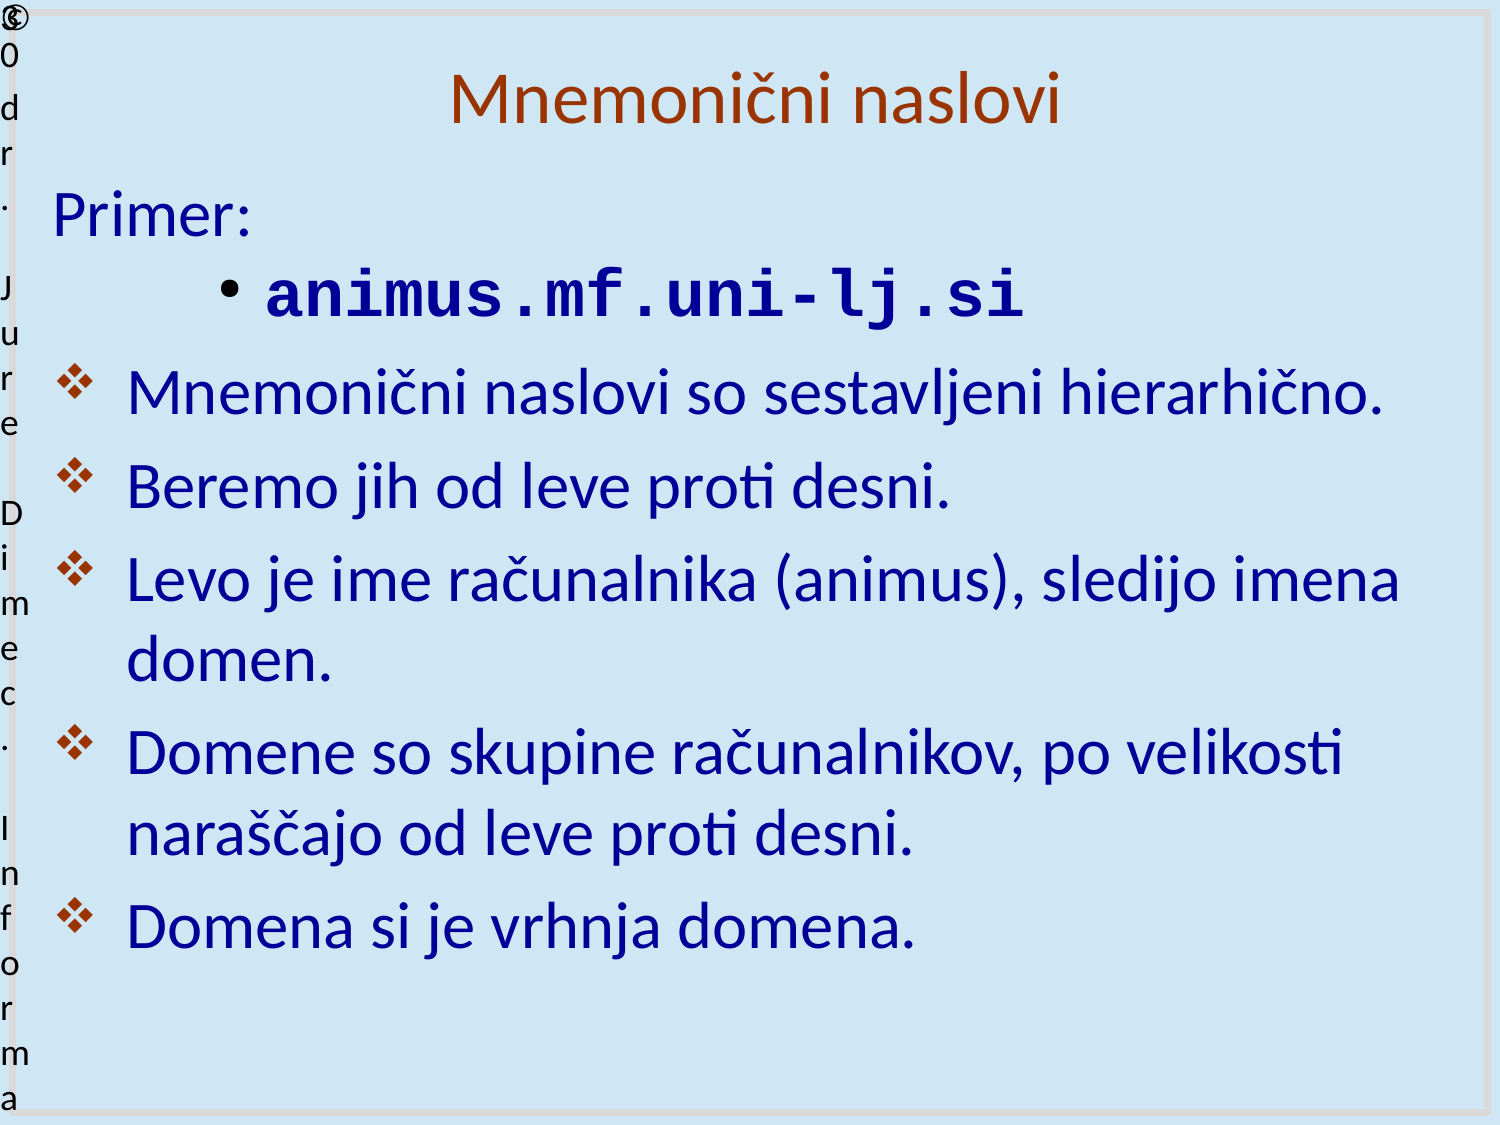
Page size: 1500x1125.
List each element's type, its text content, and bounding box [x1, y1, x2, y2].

title Mnemonični naslovi [37, 37, 1475, 150]
list Primer: animus.mf.uni-lj.si Mnemonični naslovi so sestavljeni hierarhično. Beremo jih od leve proti desni. Levo je ime računalnika (animus), sledijo imena domen. Domene so skupine računalnikov, po velikosti naraščajo od leve proti desni. Domena si je vrhnja domena. [37, 162, 1475, 1050]
